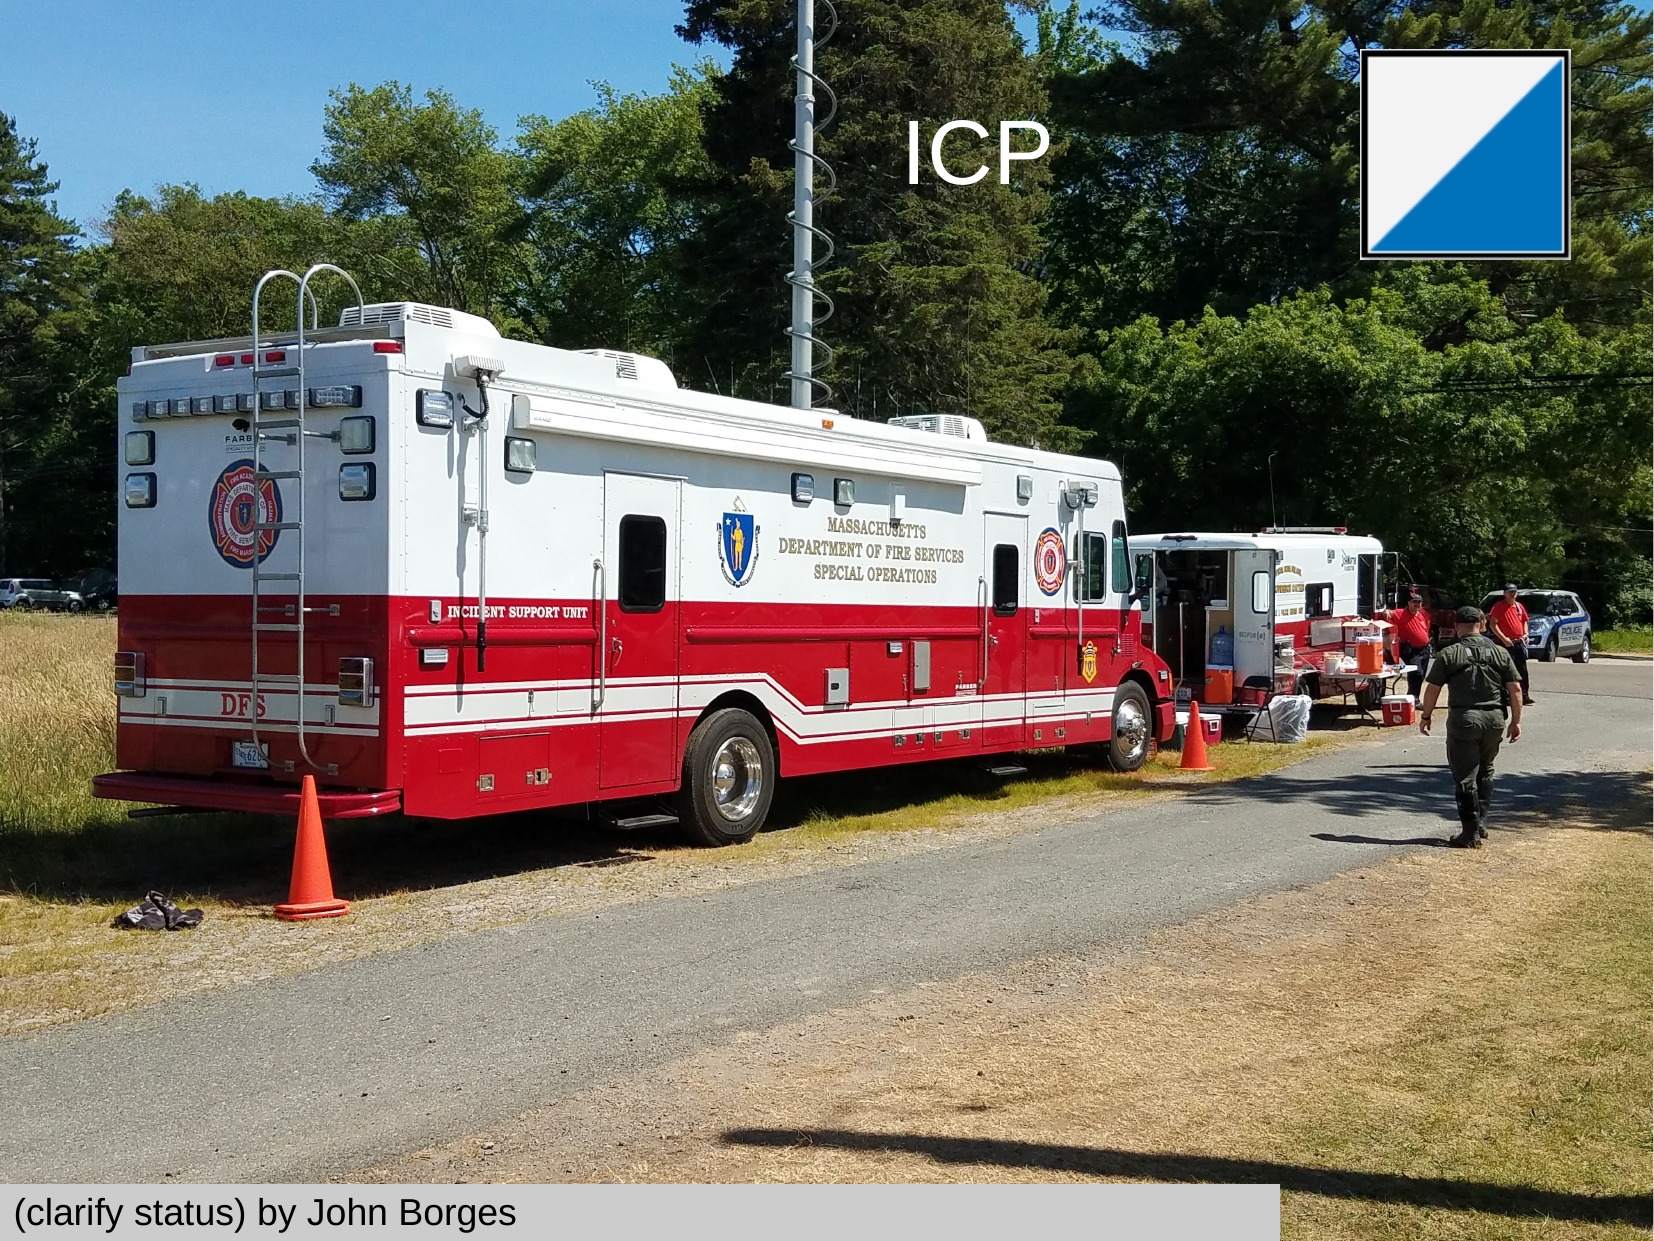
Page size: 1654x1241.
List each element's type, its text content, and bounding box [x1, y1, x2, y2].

title ICP [386, 49, 1360, 257]
picture [0, 0, 1654, 1241]
text_box (clarify status) by John Borges [0, 1184, 1281, 1241]
